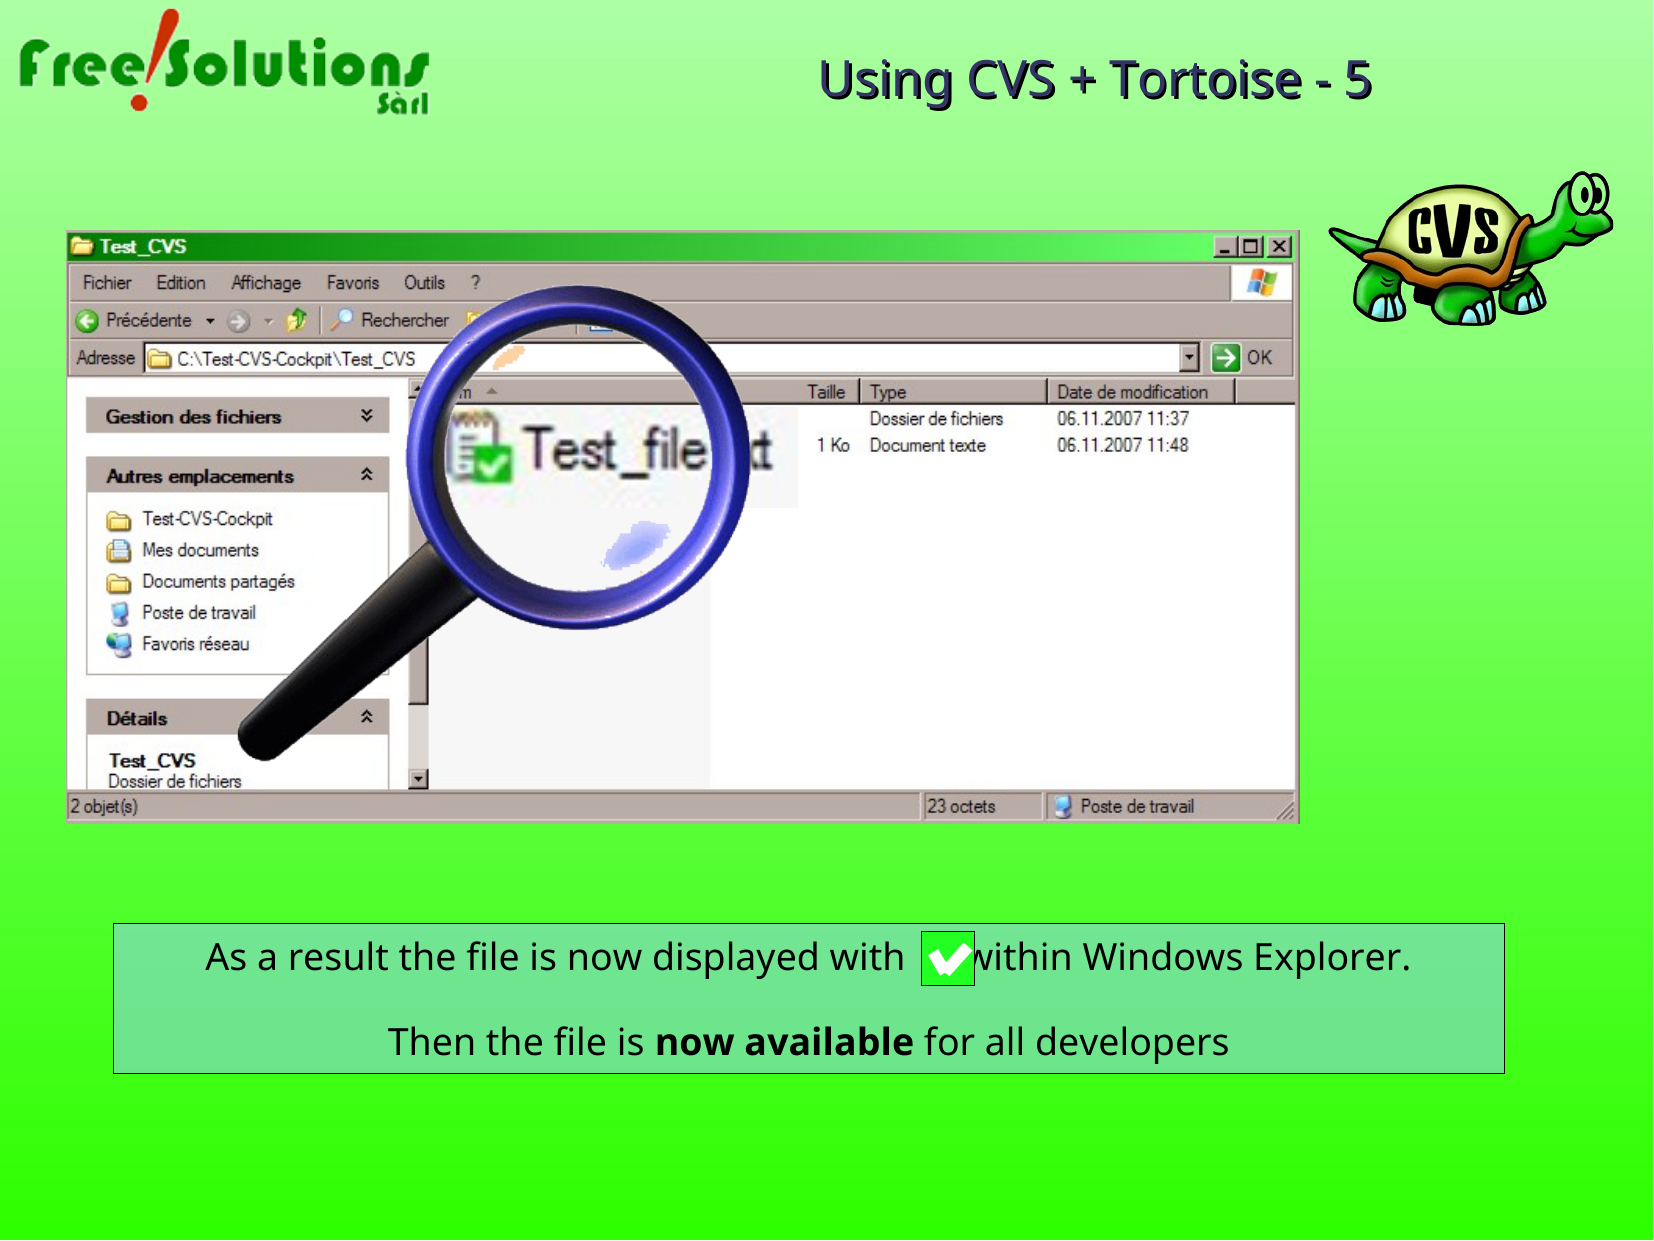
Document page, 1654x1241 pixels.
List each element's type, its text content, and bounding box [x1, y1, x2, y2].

picture [1328, 171, 1614, 326]
picture [66, 230, 1300, 824]
picture [17, 5, 432, 120]
text_box [921, 931, 975, 986]
text_box As a result the file is now displayed with within Windows Explorer. Then the file is now available for all developers [113, 923, 1505, 1061]
text_box Using CVS + Tortoise - 5 [803, 35, 1509, 111]
